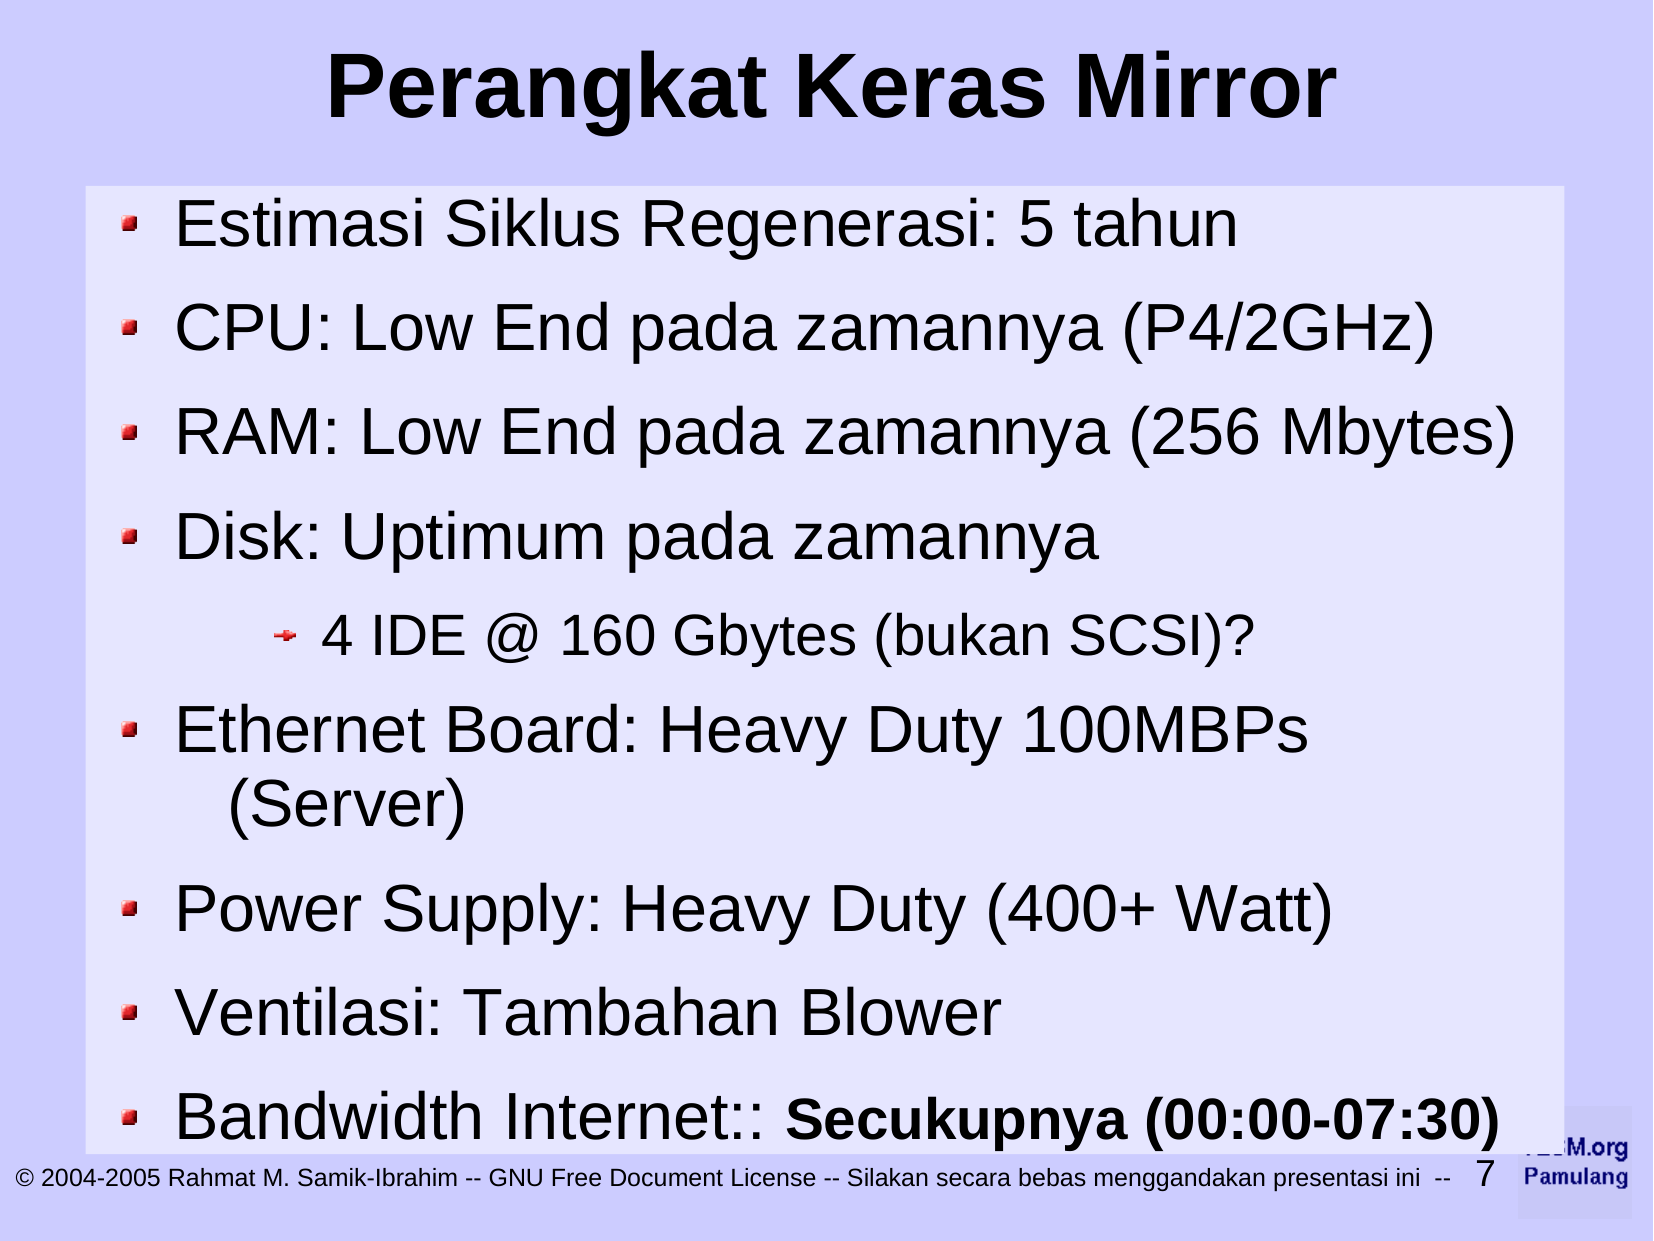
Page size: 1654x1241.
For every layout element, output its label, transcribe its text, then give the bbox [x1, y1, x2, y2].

picture [1518, 1106, 1632, 1219]
list Estimasi Siklus Regenerasi: 5 tahun CPU: Low End pada zamannya (P4/2GHz) RAM: Low End pada zamannya (256 Mbytes) Disk: Uptimum pada zamannya 4 IDE @ 160 Gbytes (bukan SCSI)? Ethernet Board: Heavy Duty 100MBPs (Server) Power Supply: Heavy Duty (400+ Watt) Ventilasi: Tambahan Blower Bandwidth Internet:: Secukupnya (00:00-07:30) [85, 185, 1565, 1111]
title Perangkat Keras Mirror [40, 31, 1625, 142]
picture [121, 1111, 137, 1125]
